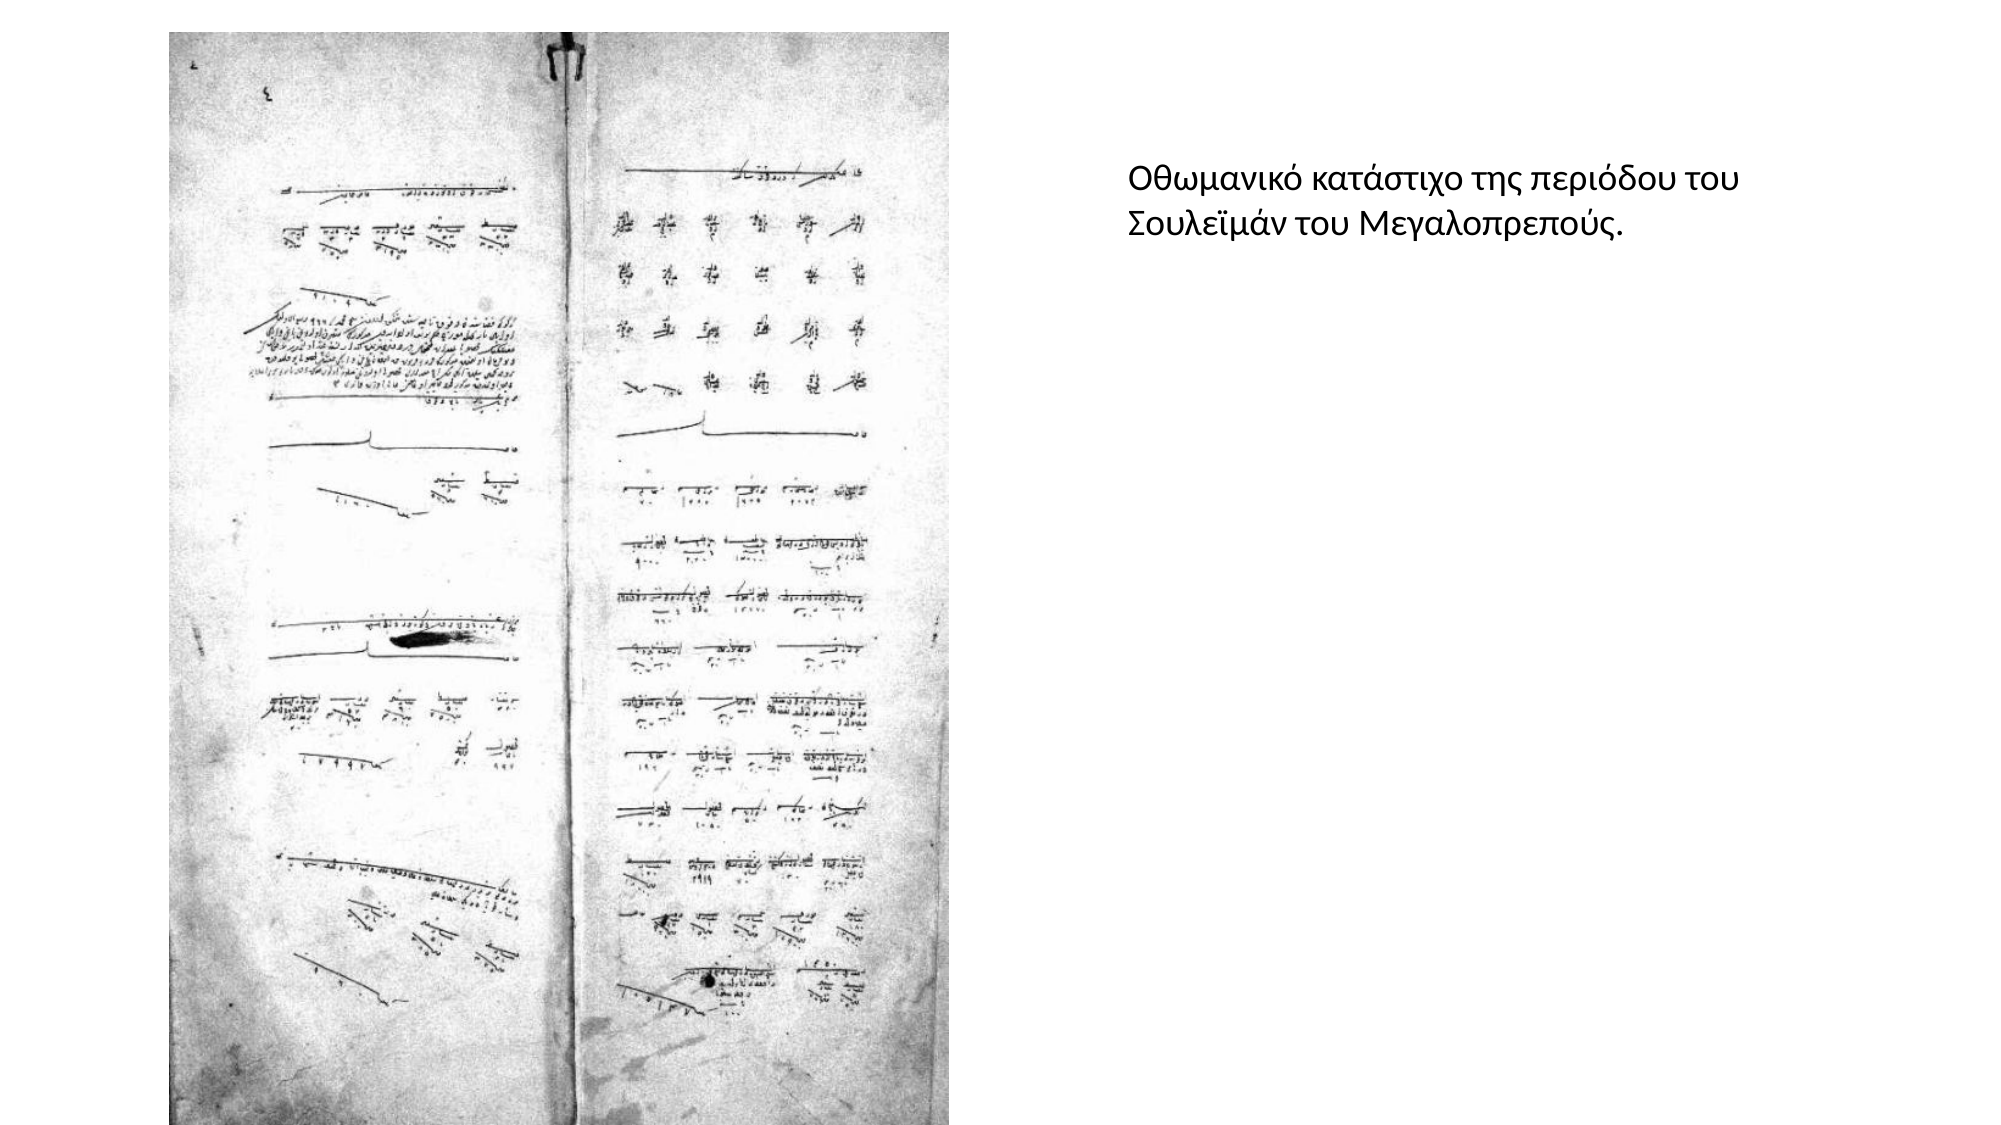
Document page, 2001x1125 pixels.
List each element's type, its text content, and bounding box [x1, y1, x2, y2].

picture [169, 32, 949, 1125]
text_box Οθωμανικό κατάστιχο της περιόδου του Σουλεϊμάν του Μεγαλοπρεπούς. [1113, 145, 1822, 252]
